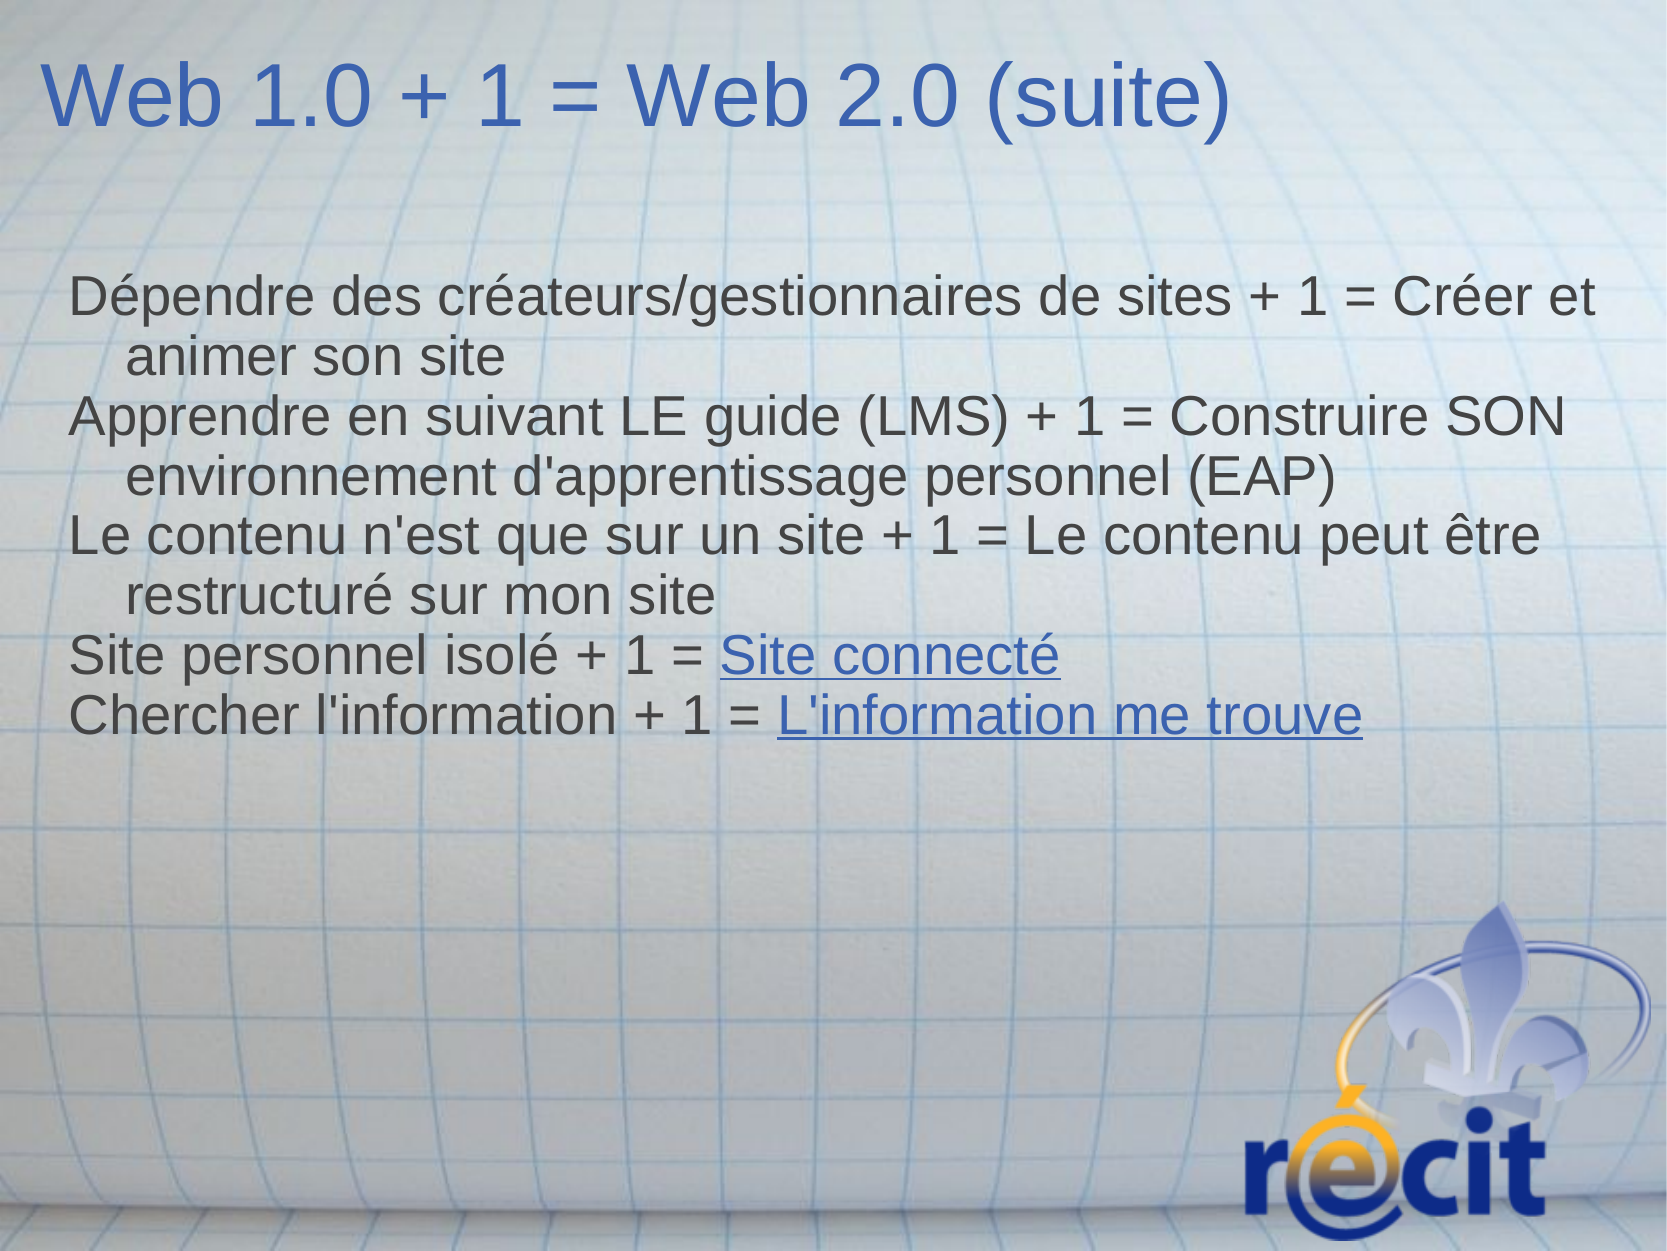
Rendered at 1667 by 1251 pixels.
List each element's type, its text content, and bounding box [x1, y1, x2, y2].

list Dépendre des créateurs/gestionnaires de sites + 1 = Créer et animer son site Apprendre en suivant LE guide (LMS) + 1 = Construire SON environnement d'apprentissage personnel (EAP)‏ Le contenu n'est que sur un site + 1 = Le contenu peut être restructuré sur mon site Site personnel isolé + 1 = Site connecté Chercher l'information + 1 = L'information me trouve [50, 267, 1601, 954]
title Web 1.0 + 1 = Web 2.0 (suite)‏ [40, 50, 1627, 201]
picture [0, 0, 1667, 1251]
